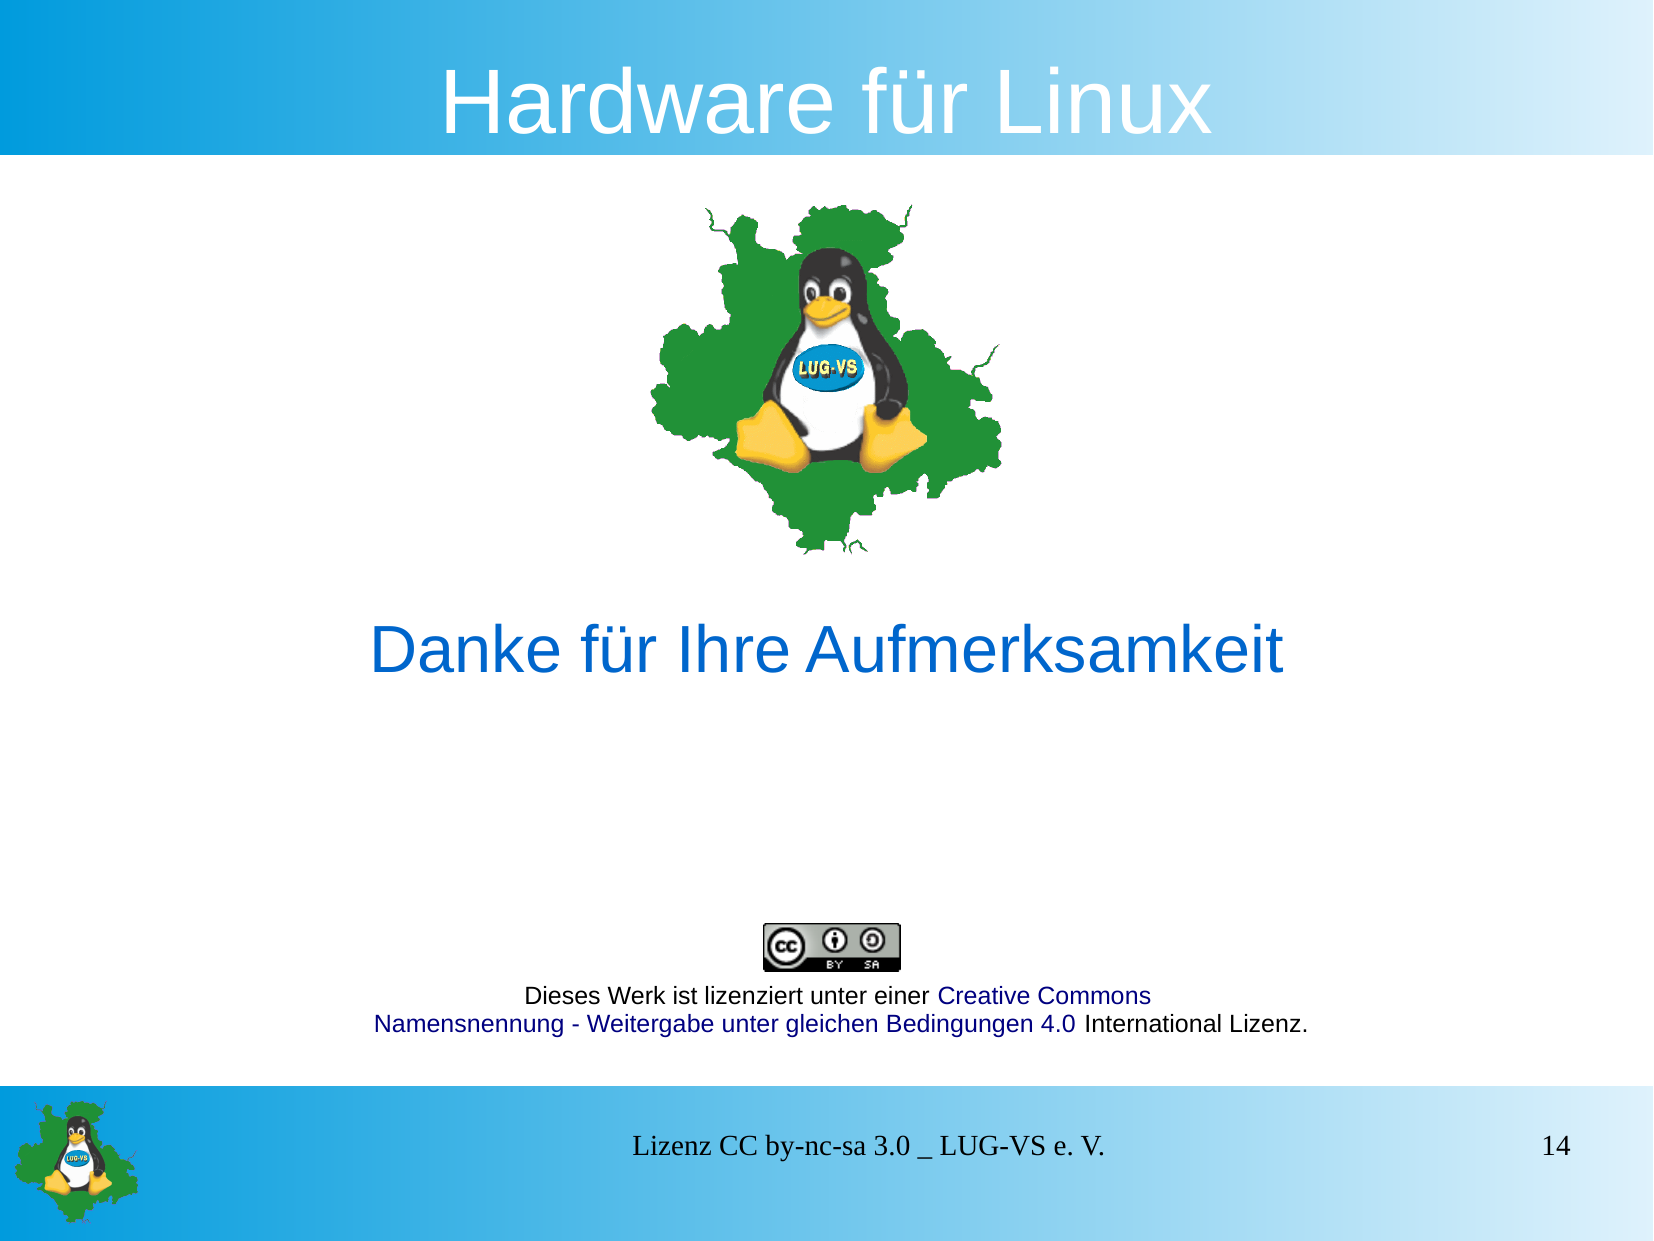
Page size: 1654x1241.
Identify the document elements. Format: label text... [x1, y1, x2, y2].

picture [763, 923, 901, 972]
subtitle Danke für Ihre Aufmerksamkeit [82, 290, 1571, 1010]
picture [16, 1086, 142, 1241]
title Hardware für Linux [82, 49, 1571, 155]
picture [640, 194, 1013, 557]
text_box Dieses Werk ist lizenziert unter einer Creative Commons Namensnennung - Weitergabe unter gleichen Bedingungen 4.0 International Lizenz. [354, 974, 1329, 1046]
